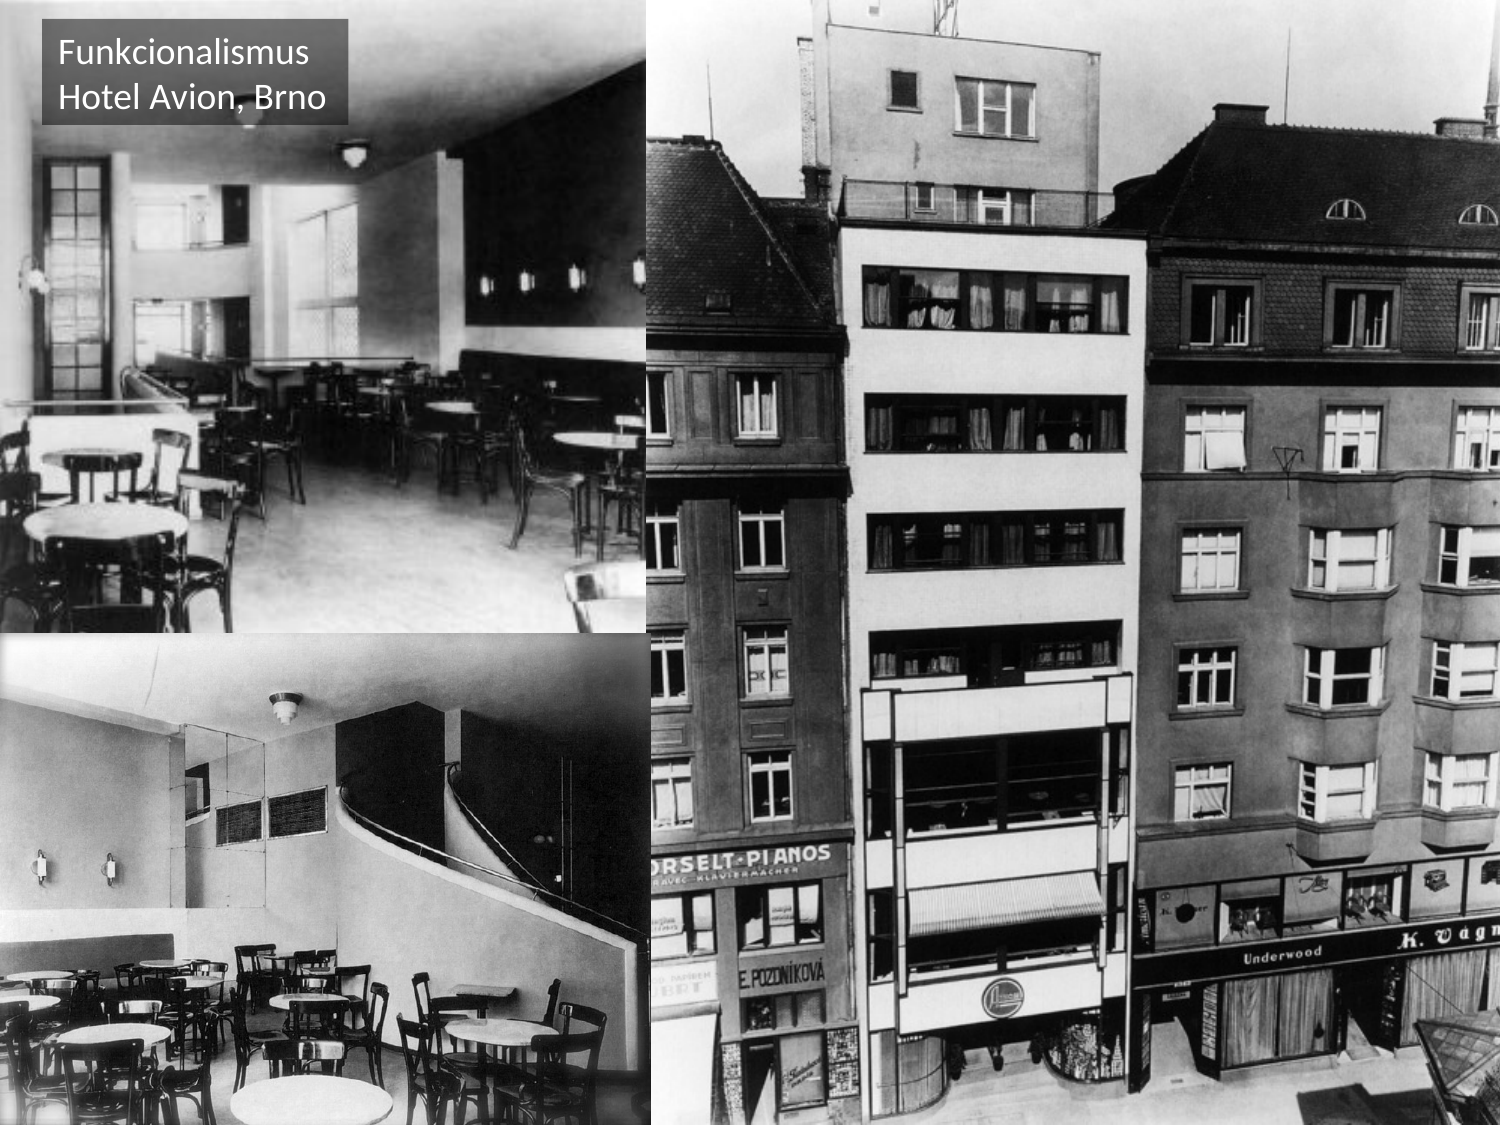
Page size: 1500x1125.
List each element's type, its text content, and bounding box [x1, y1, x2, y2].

text_box [342, 18, 349, 125]
text_box Funkcionalismus Hotel Avion, Brno [43, 18, 342, 125]
picture [0, 0, 1500, 1125]
